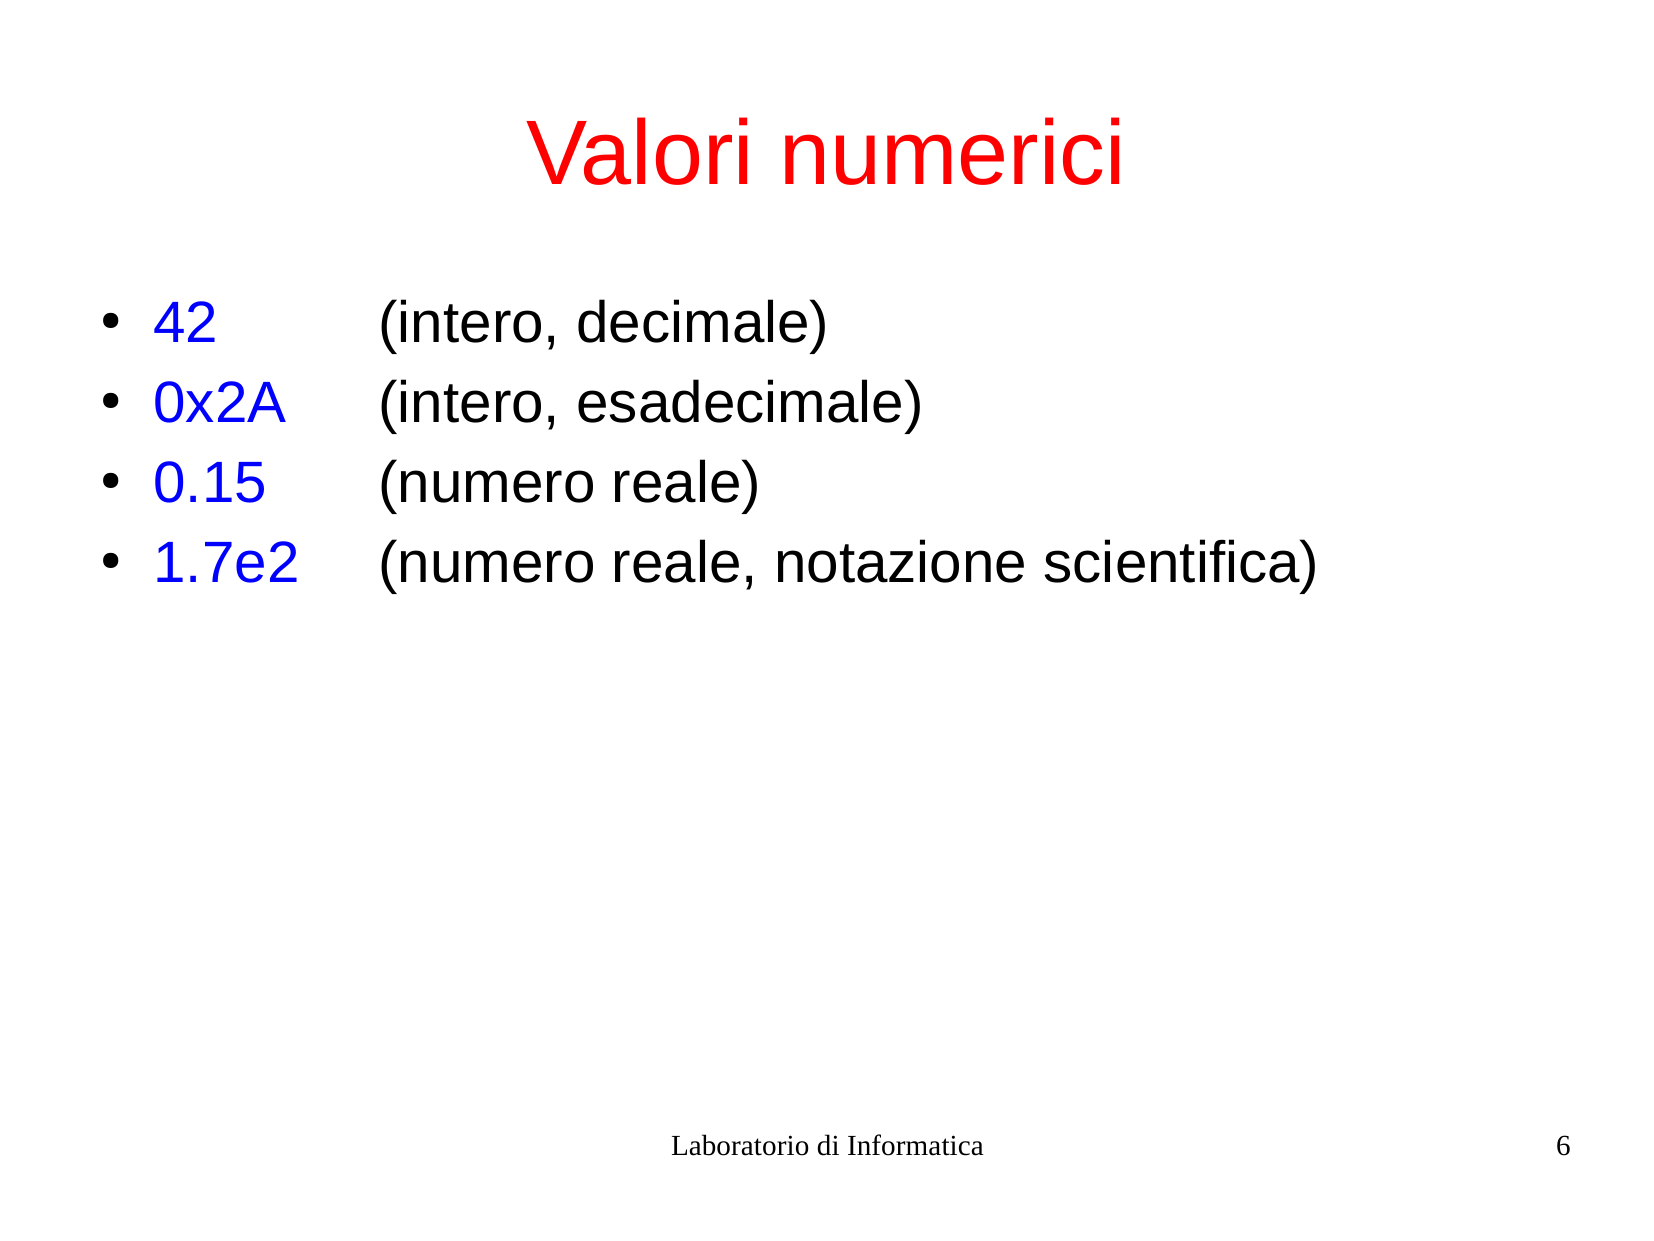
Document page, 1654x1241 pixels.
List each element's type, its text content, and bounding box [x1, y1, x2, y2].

title Valori numerici [82, 49, 1571, 257]
list 42 (intero, decimale) 0x2A (intero, esadecimale) 0.15 (numero reale) 1.7e2 (numero reale, notazione scientifica) [82, 290, 1571, 1109]
